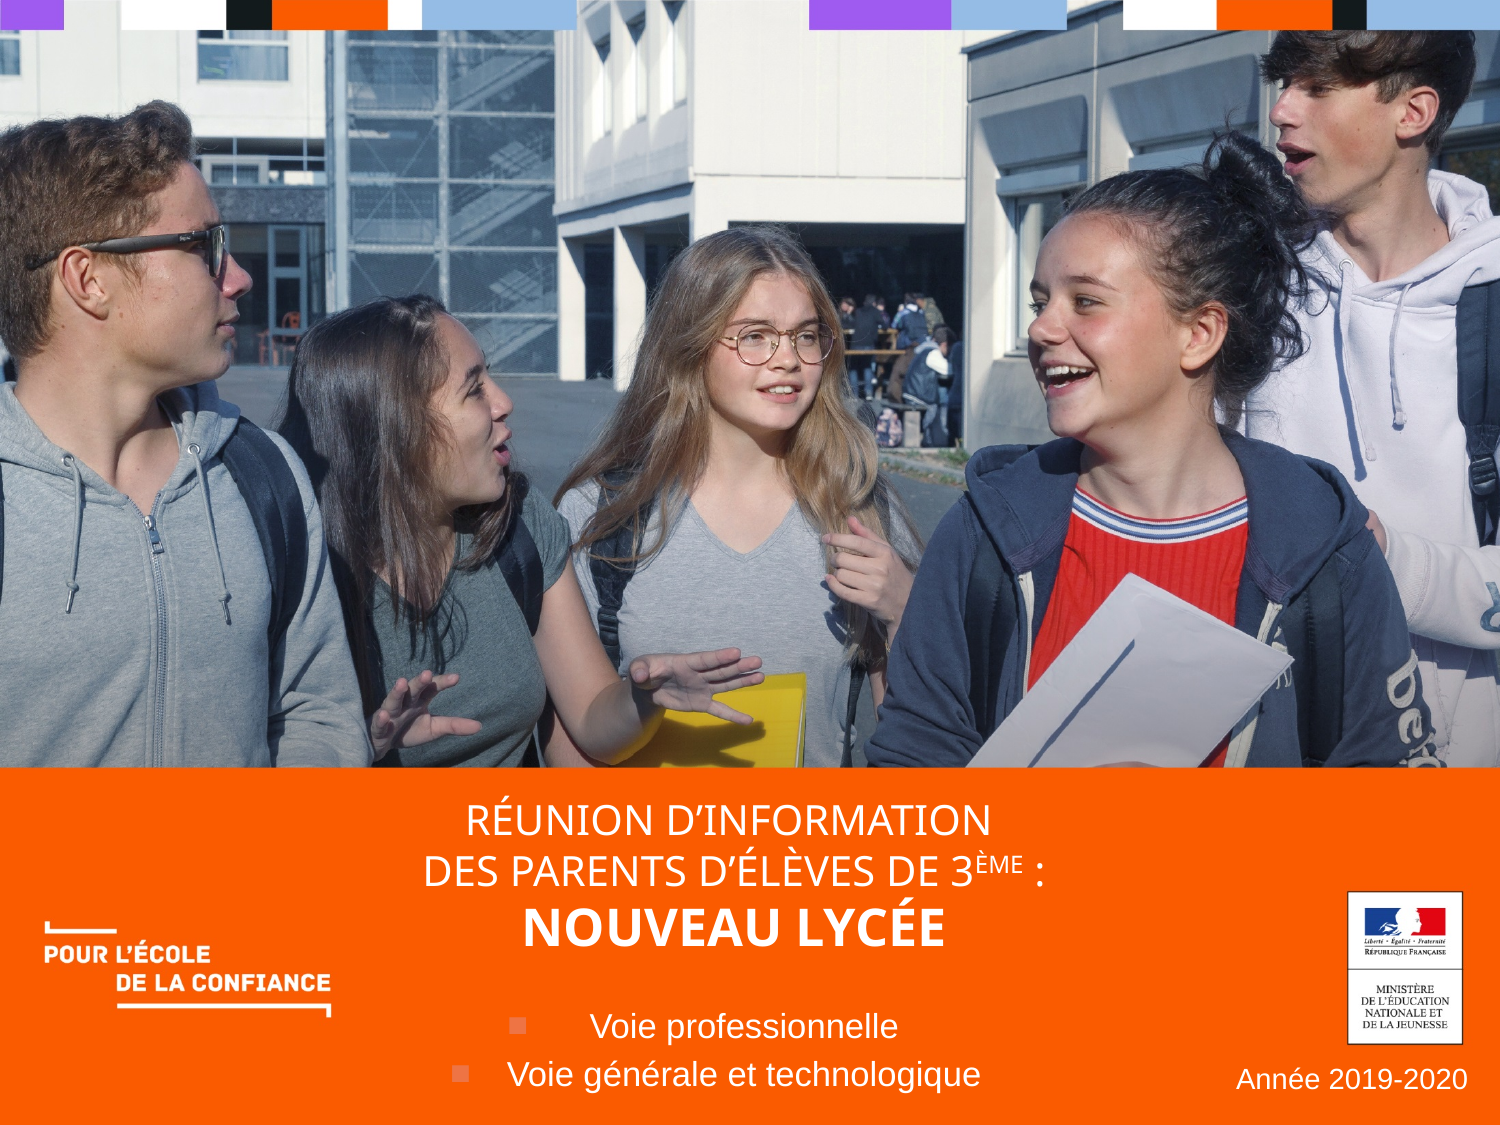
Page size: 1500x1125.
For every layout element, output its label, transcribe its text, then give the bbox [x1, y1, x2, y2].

text_box Année 2019-2020 [962, 1052, 1484, 1103]
subtitle Voie professionnelle Voie générale et technologique [373, 996, 1095, 1103]
picture [0, 0, 1500, 1125]
title Réunion d’information des parents d’élèves de 3ème : nouveau lycée [324, 786, 1144, 965]
